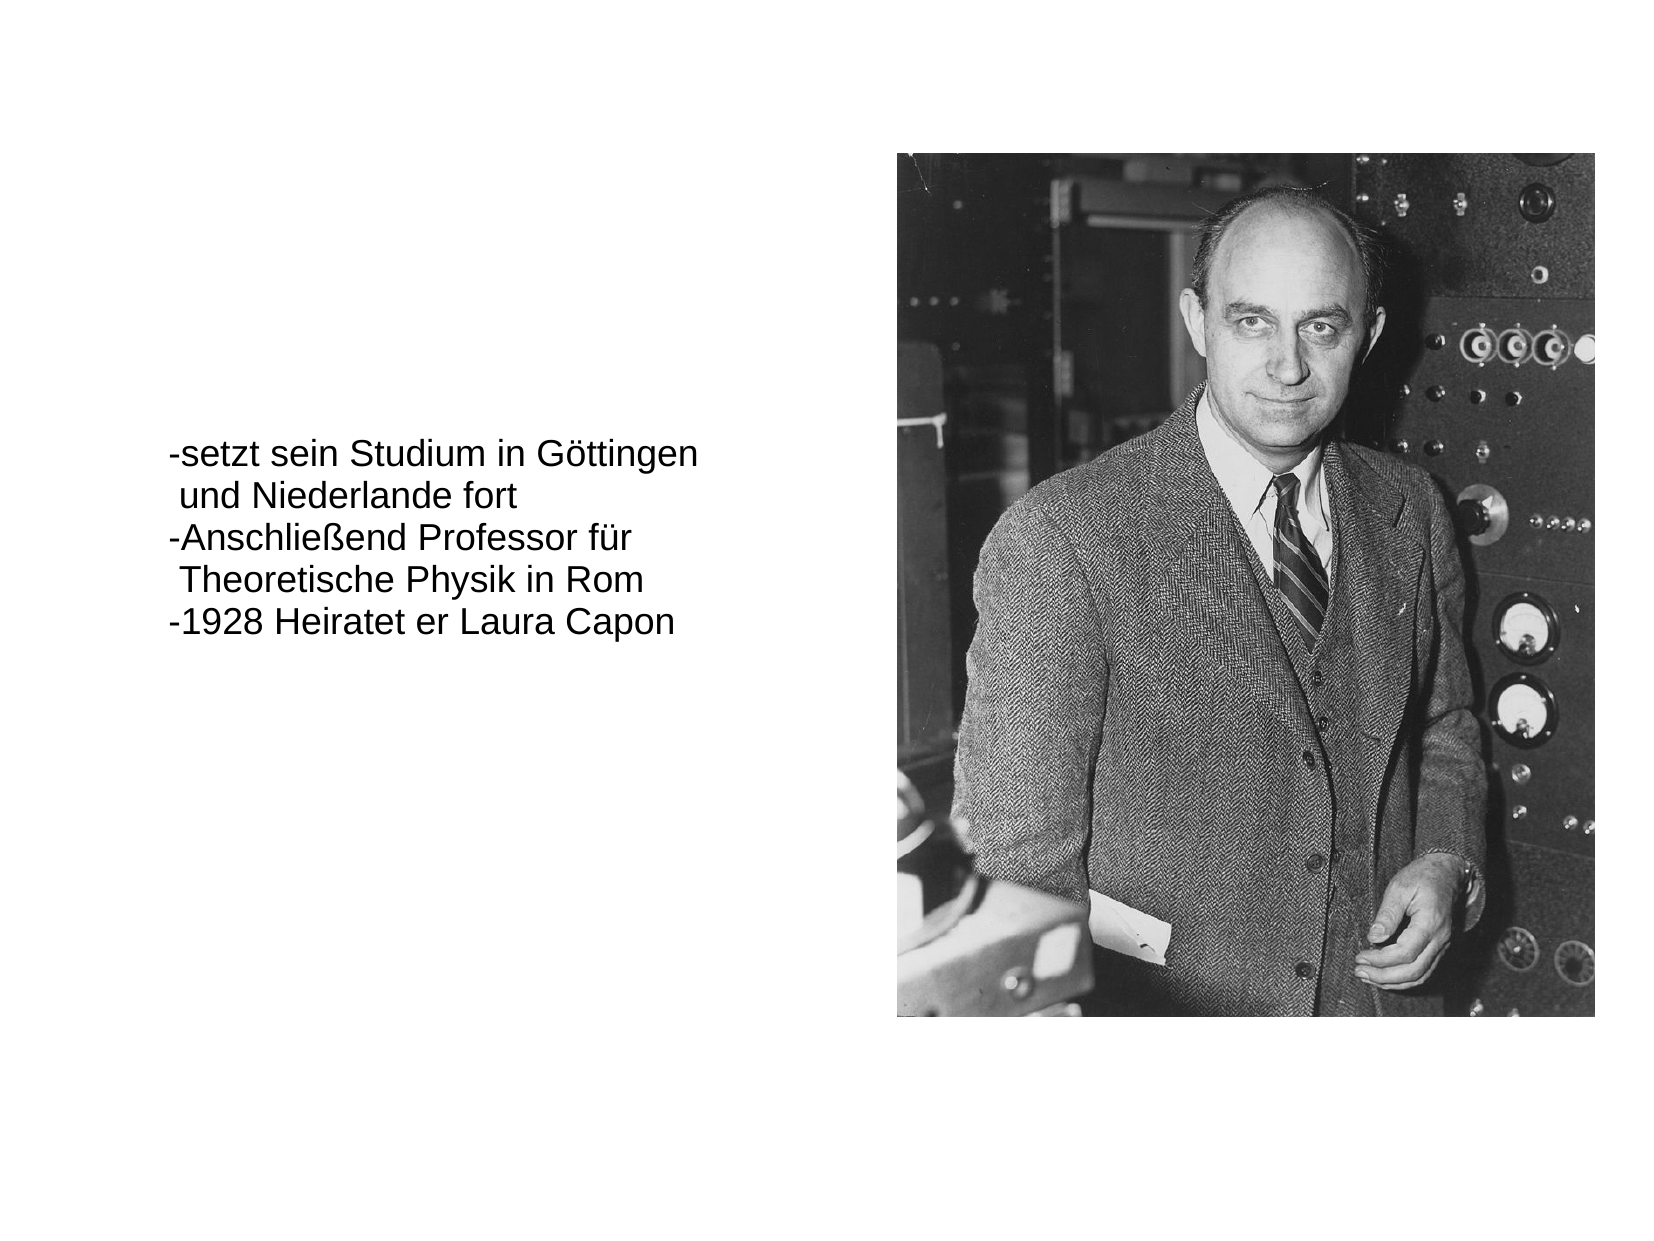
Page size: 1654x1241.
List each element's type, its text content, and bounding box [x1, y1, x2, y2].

text_box -setzt sein Studium in Göttingen und Niederlande fort -Anschließend Professor für Theoretische Physik in Rom -1928 Heiratet er Laura Capon [153, 425, 756, 651]
picture [897, 153, 1595, 1017]
